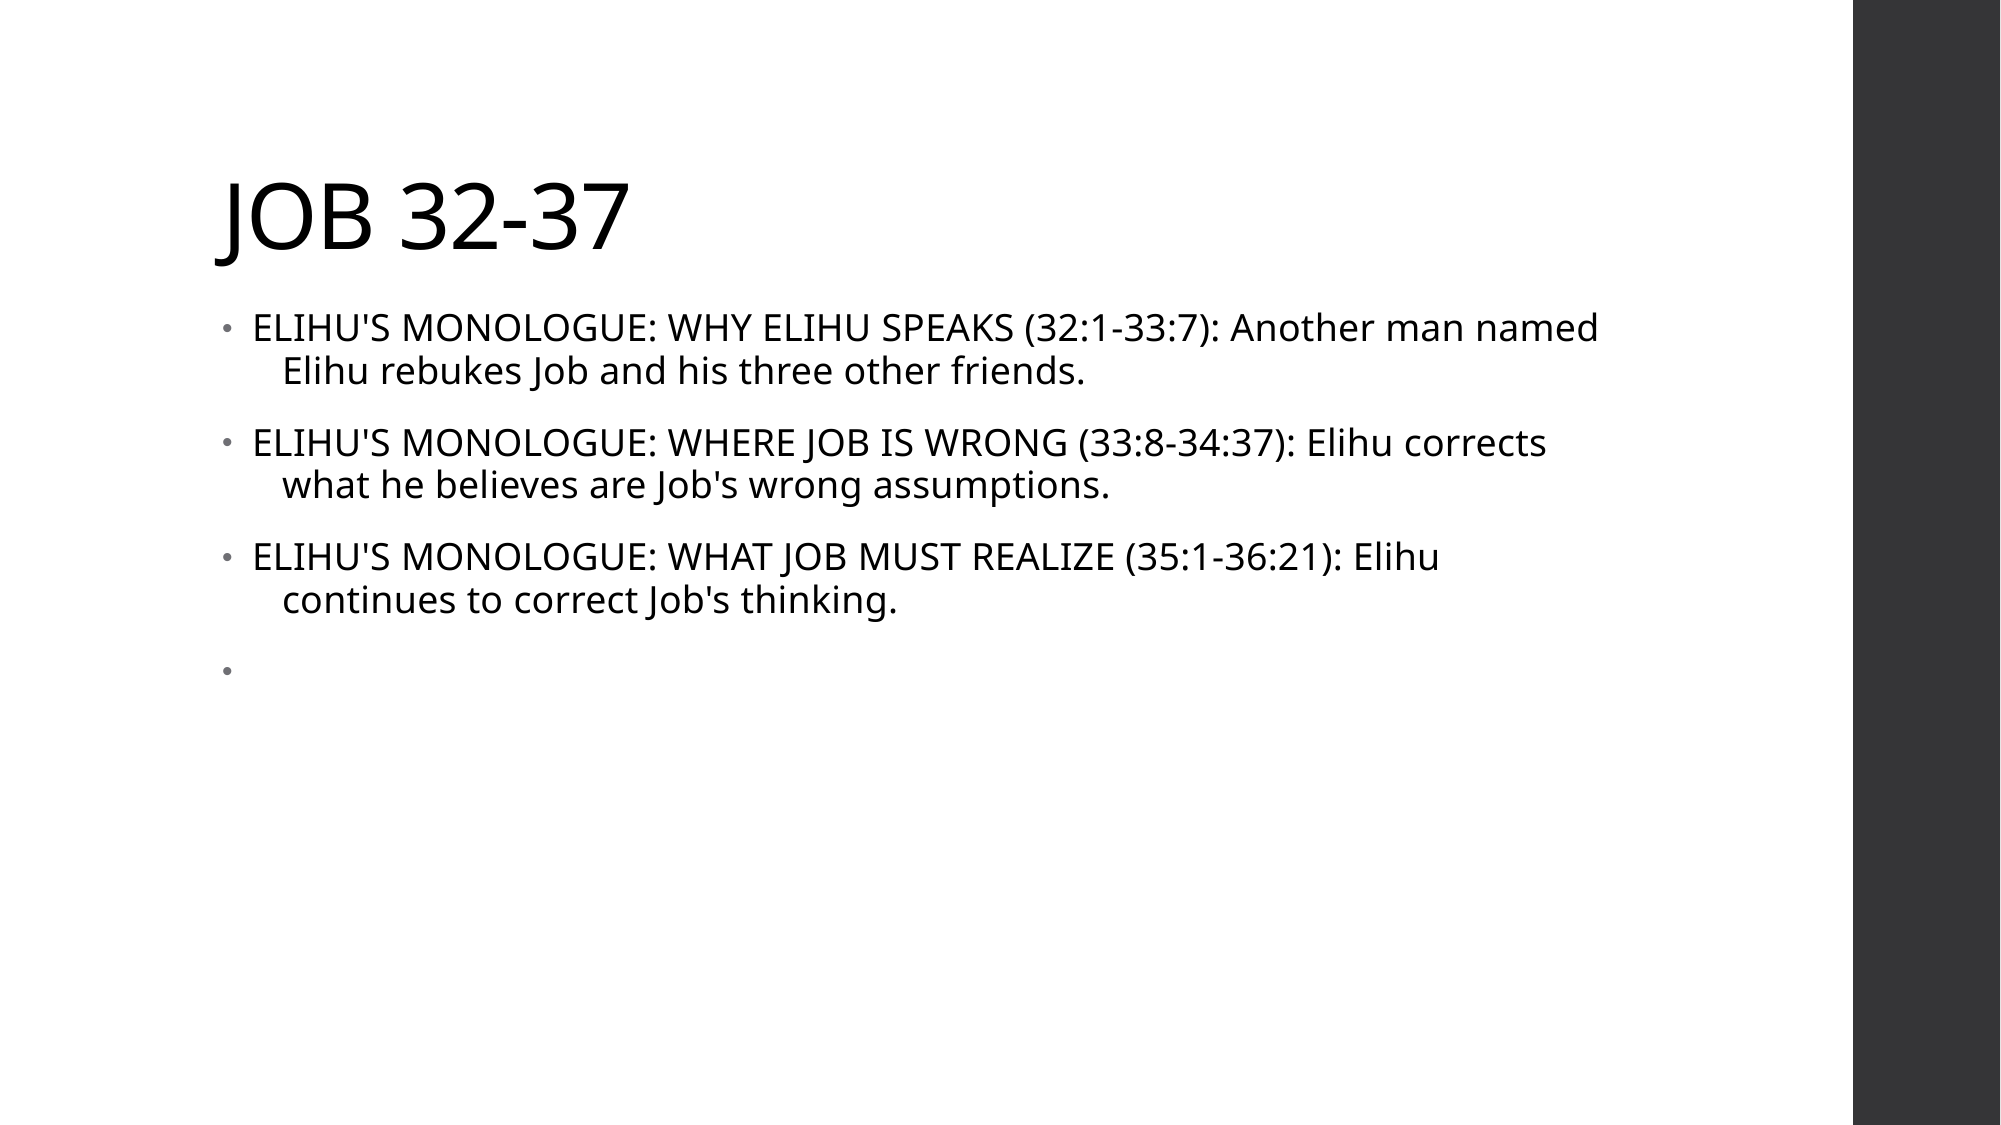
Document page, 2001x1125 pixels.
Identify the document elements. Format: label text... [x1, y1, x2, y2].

title JOB 32-37 [206, 60, 1797, 278]
list ELIHU'S MONOLOGUE: WHY ELIHU SPEAKS (32:1-33:7): Another man named Elihu rebukes Job and his three other friends. ELIHU'S MONOLOGUE: WHERE JOB IS WRONG (33:8-34:37): Elihu corrects what he believes are Job's wrong assumptions. ELIHU'S MONOLOGUE: WHAT JOB MUST REALIZE (35:1-36:21): Elihu continues to correct Job's thinking. [206, 299, 1617, 1014]
